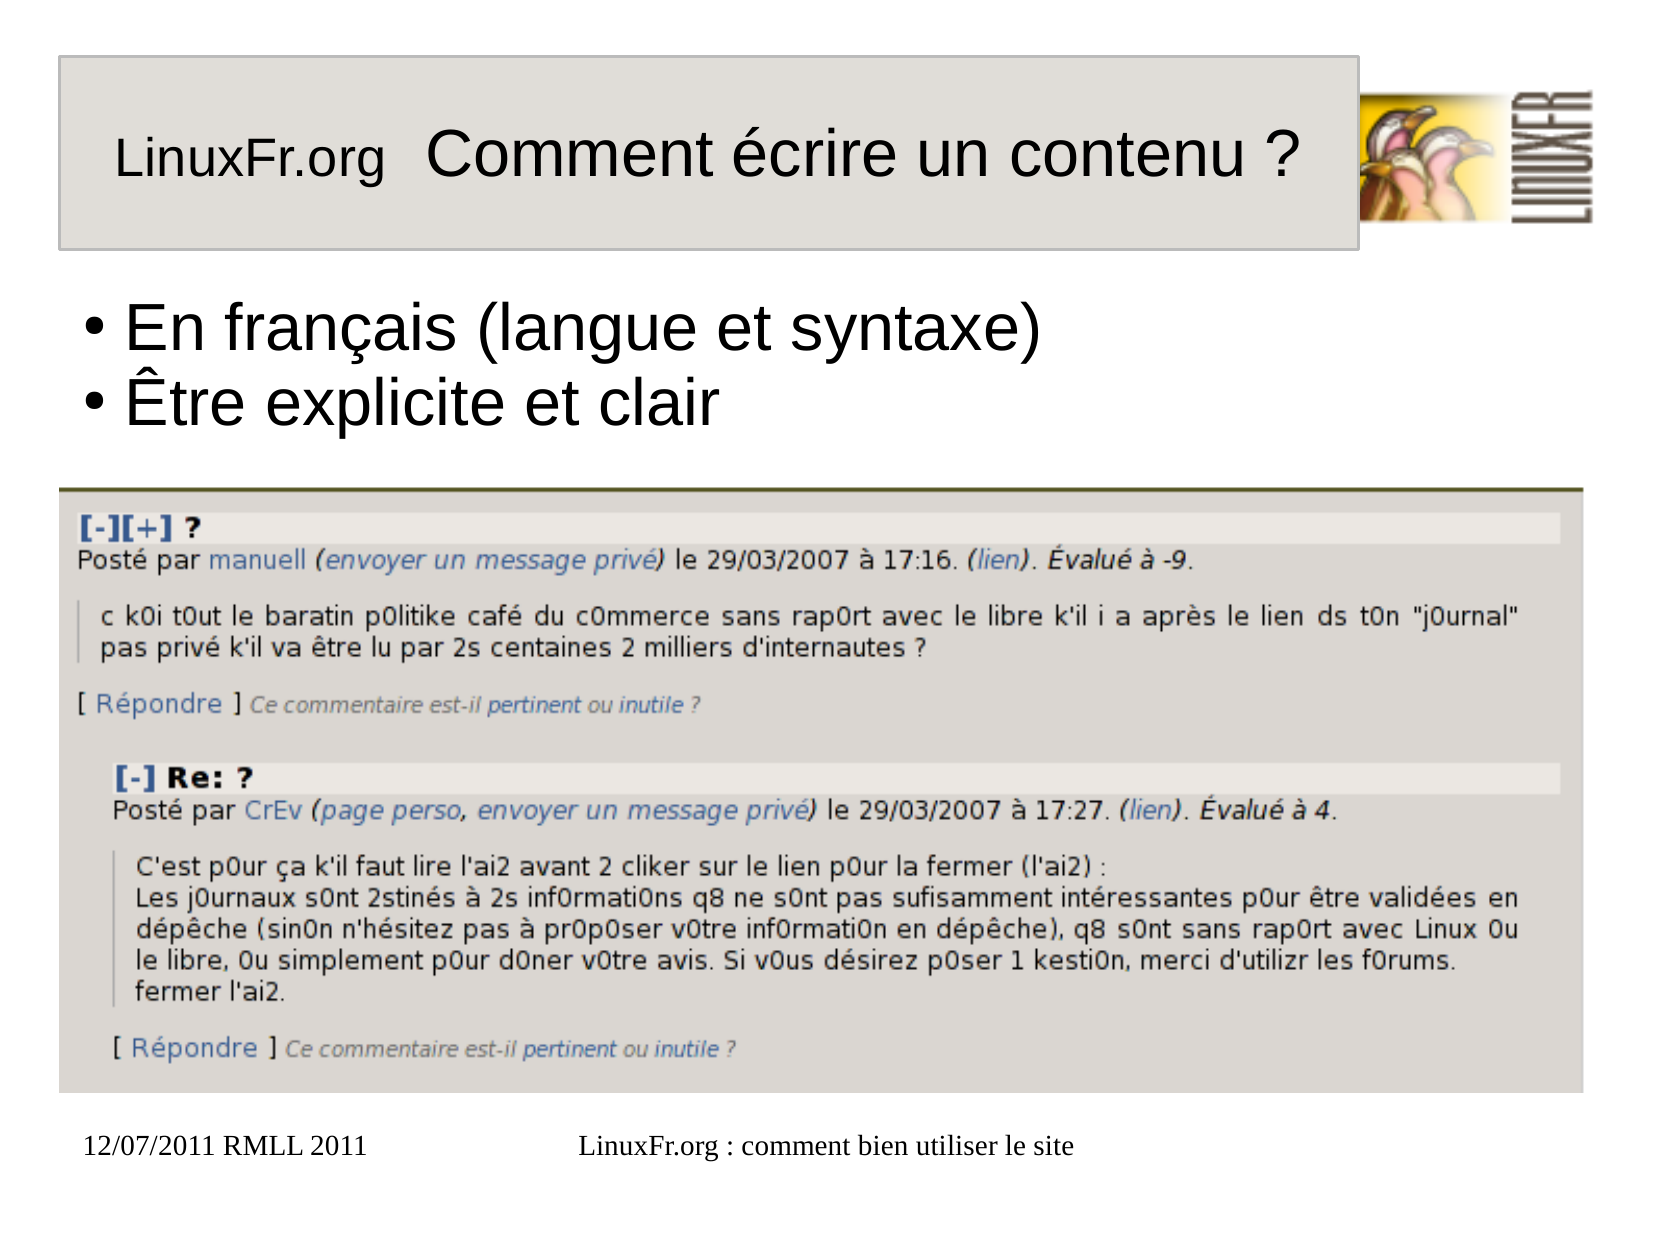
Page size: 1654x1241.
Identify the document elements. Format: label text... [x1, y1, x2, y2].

picture [59, 484, 1588, 1093]
subtitle En français (langue et syntaxe) Être explicite et clair [82, 290, 1571, 484]
picture [1360, 88, 1601, 229]
title LinuxFr.org Comment écrire un contenu ? [59, 56, 1359, 250]
